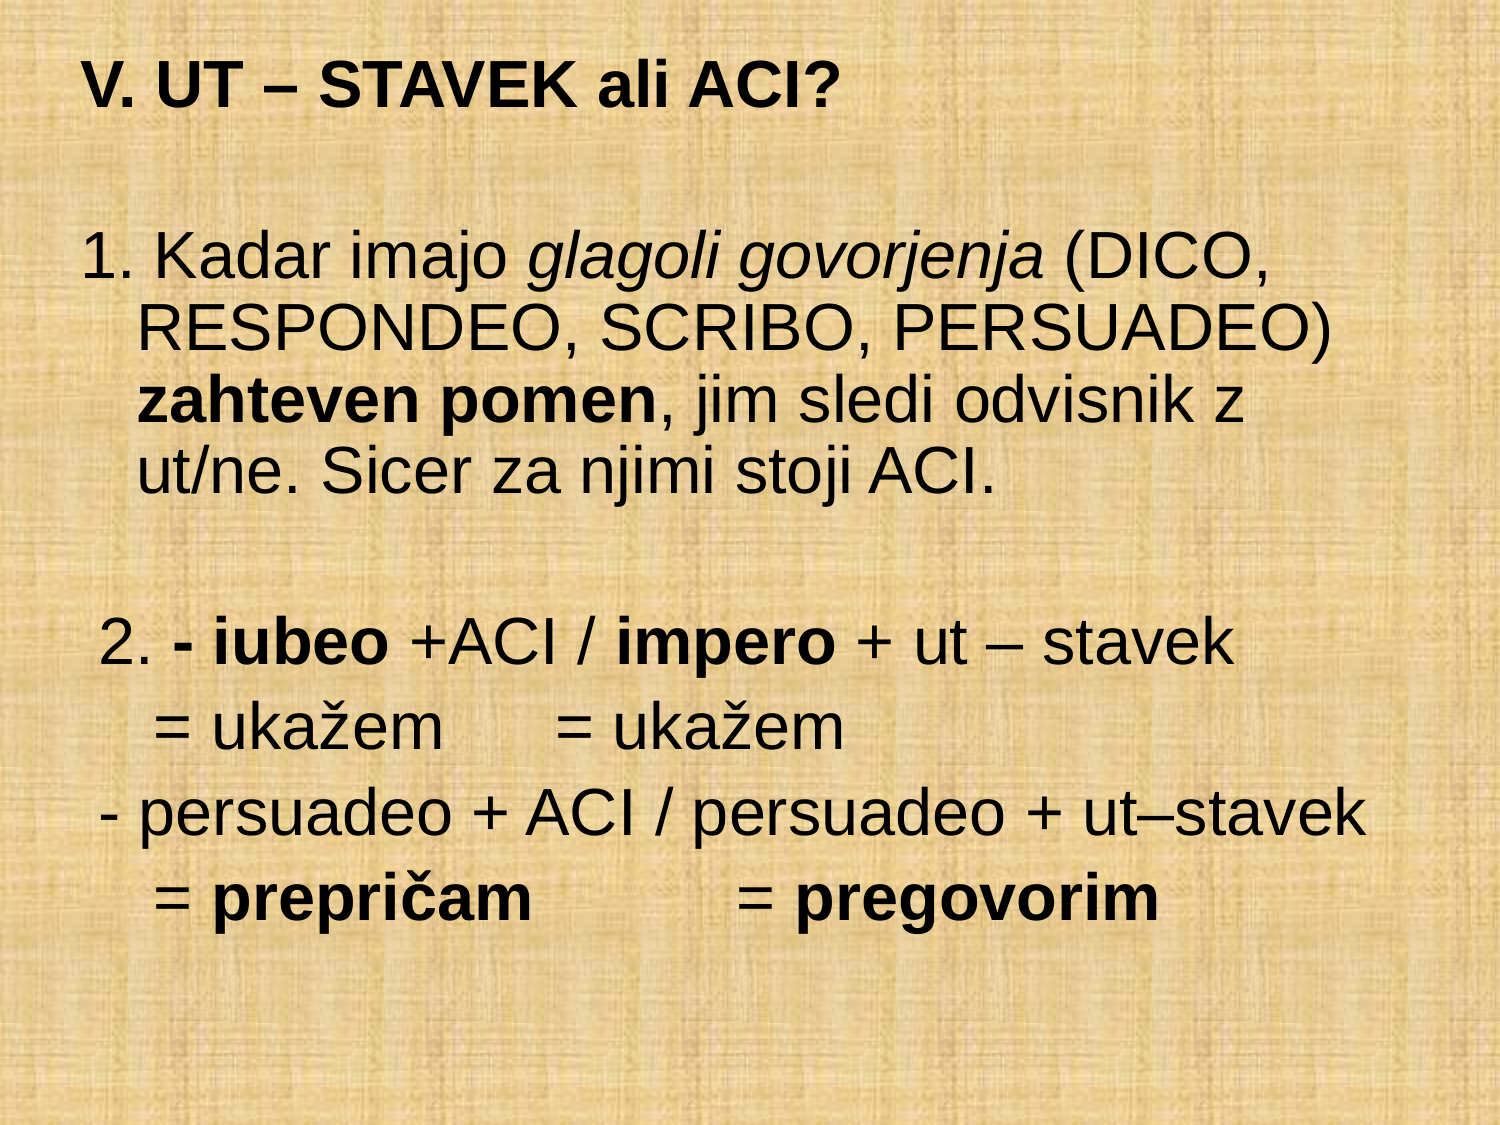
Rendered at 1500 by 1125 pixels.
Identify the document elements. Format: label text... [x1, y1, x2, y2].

list V. UT – STAVEK ali ACI? 1. Kadar imajo glagoli govorjenja (DICO, RESPONDEO, SCRIBO, PERSUADEO) zahteven pomen, jim sledi odvisnik z ut/ne. Sicer za njimi stoji ACI. 2. - iubeo +ACI / impero + ut – stavek = ukažem = ukažem - persuadeo + ACI / persuadeo + ut–stavek = prepričam = pregovorim [64, 42, 1436, 1047]
picture [0, 0, 1500, 1125]
